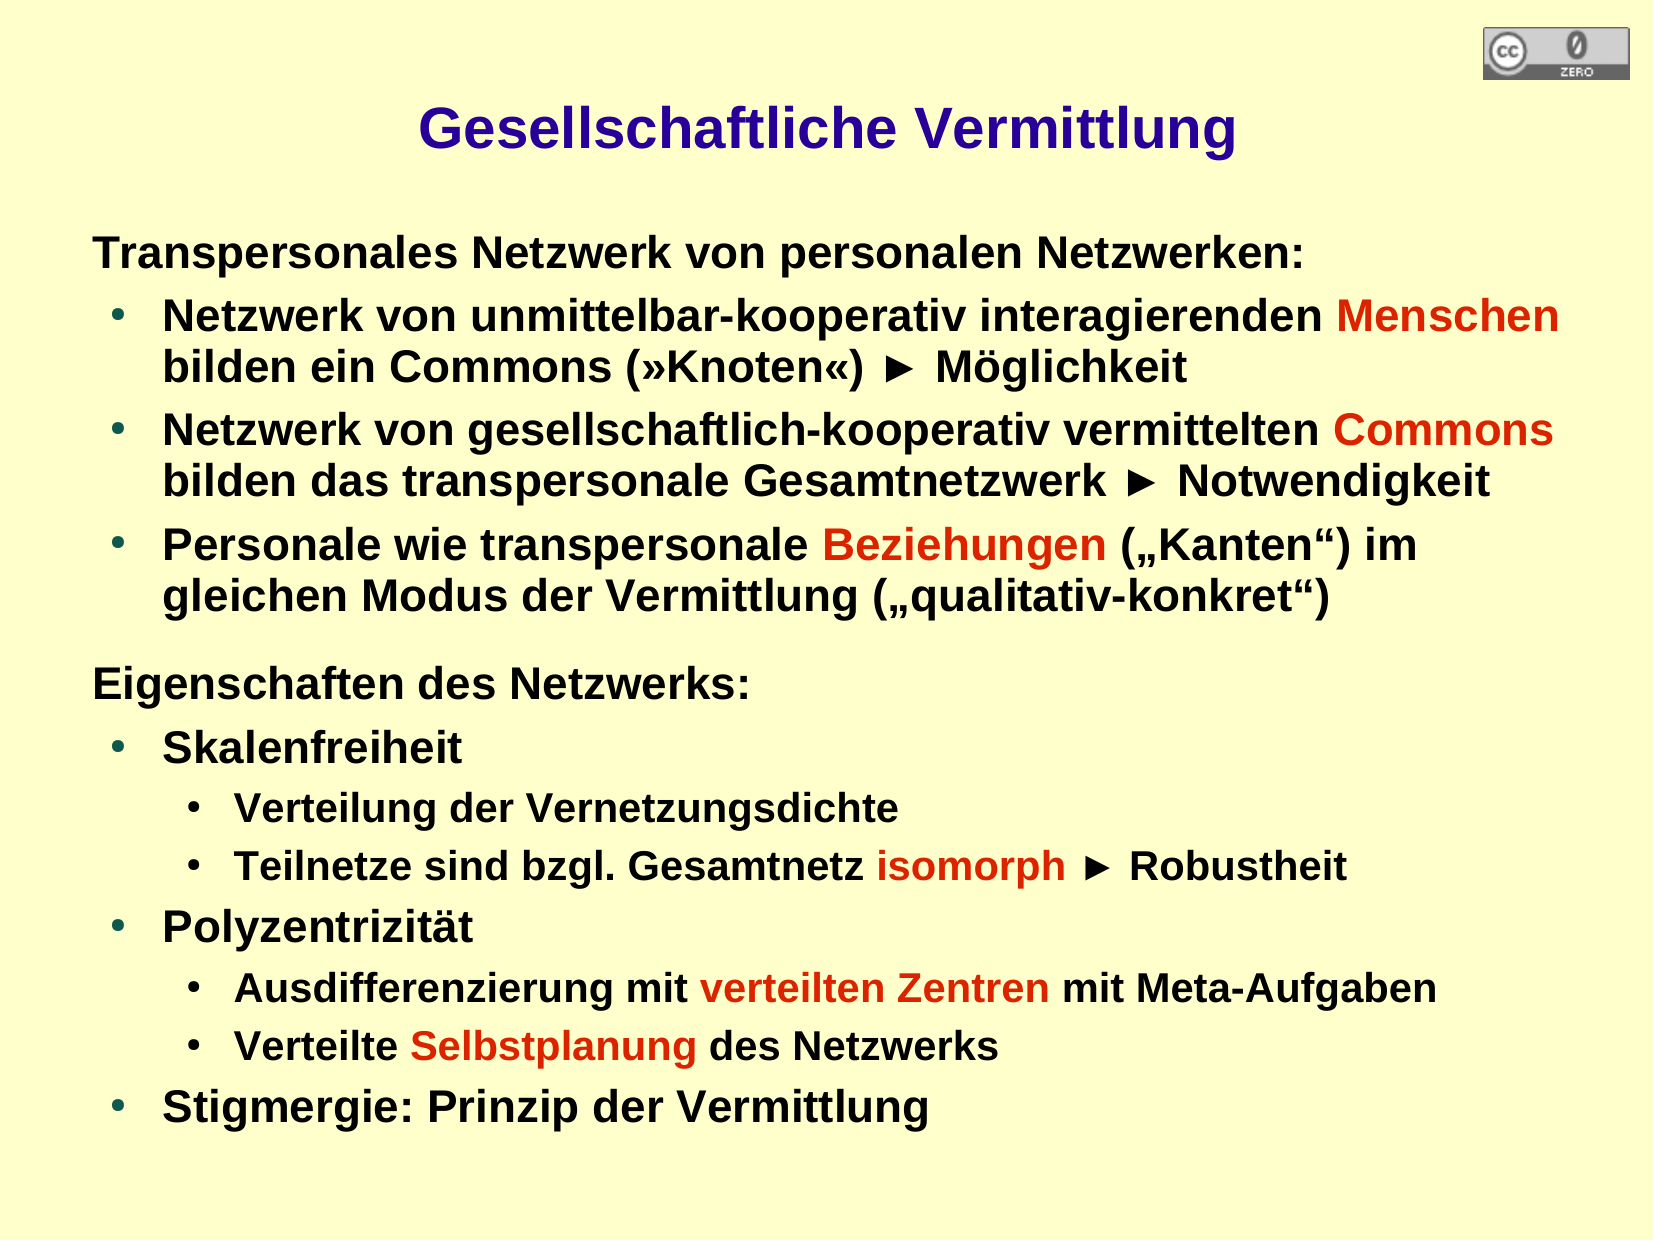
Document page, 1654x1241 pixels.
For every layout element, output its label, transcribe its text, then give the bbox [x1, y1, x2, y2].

title Gesellschaftliche Vermittlung [86, 49, 1571, 207]
picture [1483, 27, 1630, 80]
list Transpersonales Netzwerk von personalen Netzwerken: Netzwerk von unmittelbar-kooperativ interagierenden Menschen bilden ein Commons (»Knoten«) ► Möglichkeit Netzwerk von gesellschaftlich-kooperativ vermittelten Commons bilden das transpersonale Gesamtnetzwerk ► Notwendigkeit Personale wie transpersonale Beziehungen („Kanten“) im gleichen Modus der Vermittlung („qualitativ-konkret“) Eigenschaften des Netzwerks: Skalenfreiheit Verteilung der Vernetzungsdichte Teilnetze sind bzgl. Gesamtnetz isomorph ► Robustheit Polyzentrizität Ausdifferenzierung mit verteilten Zentren mit Meta-Aufgaben Verteilte Selbstplanung des Netzwerks Stigmergie: Prinzip der Vermittlung [92, 226, 1565, 1136]
